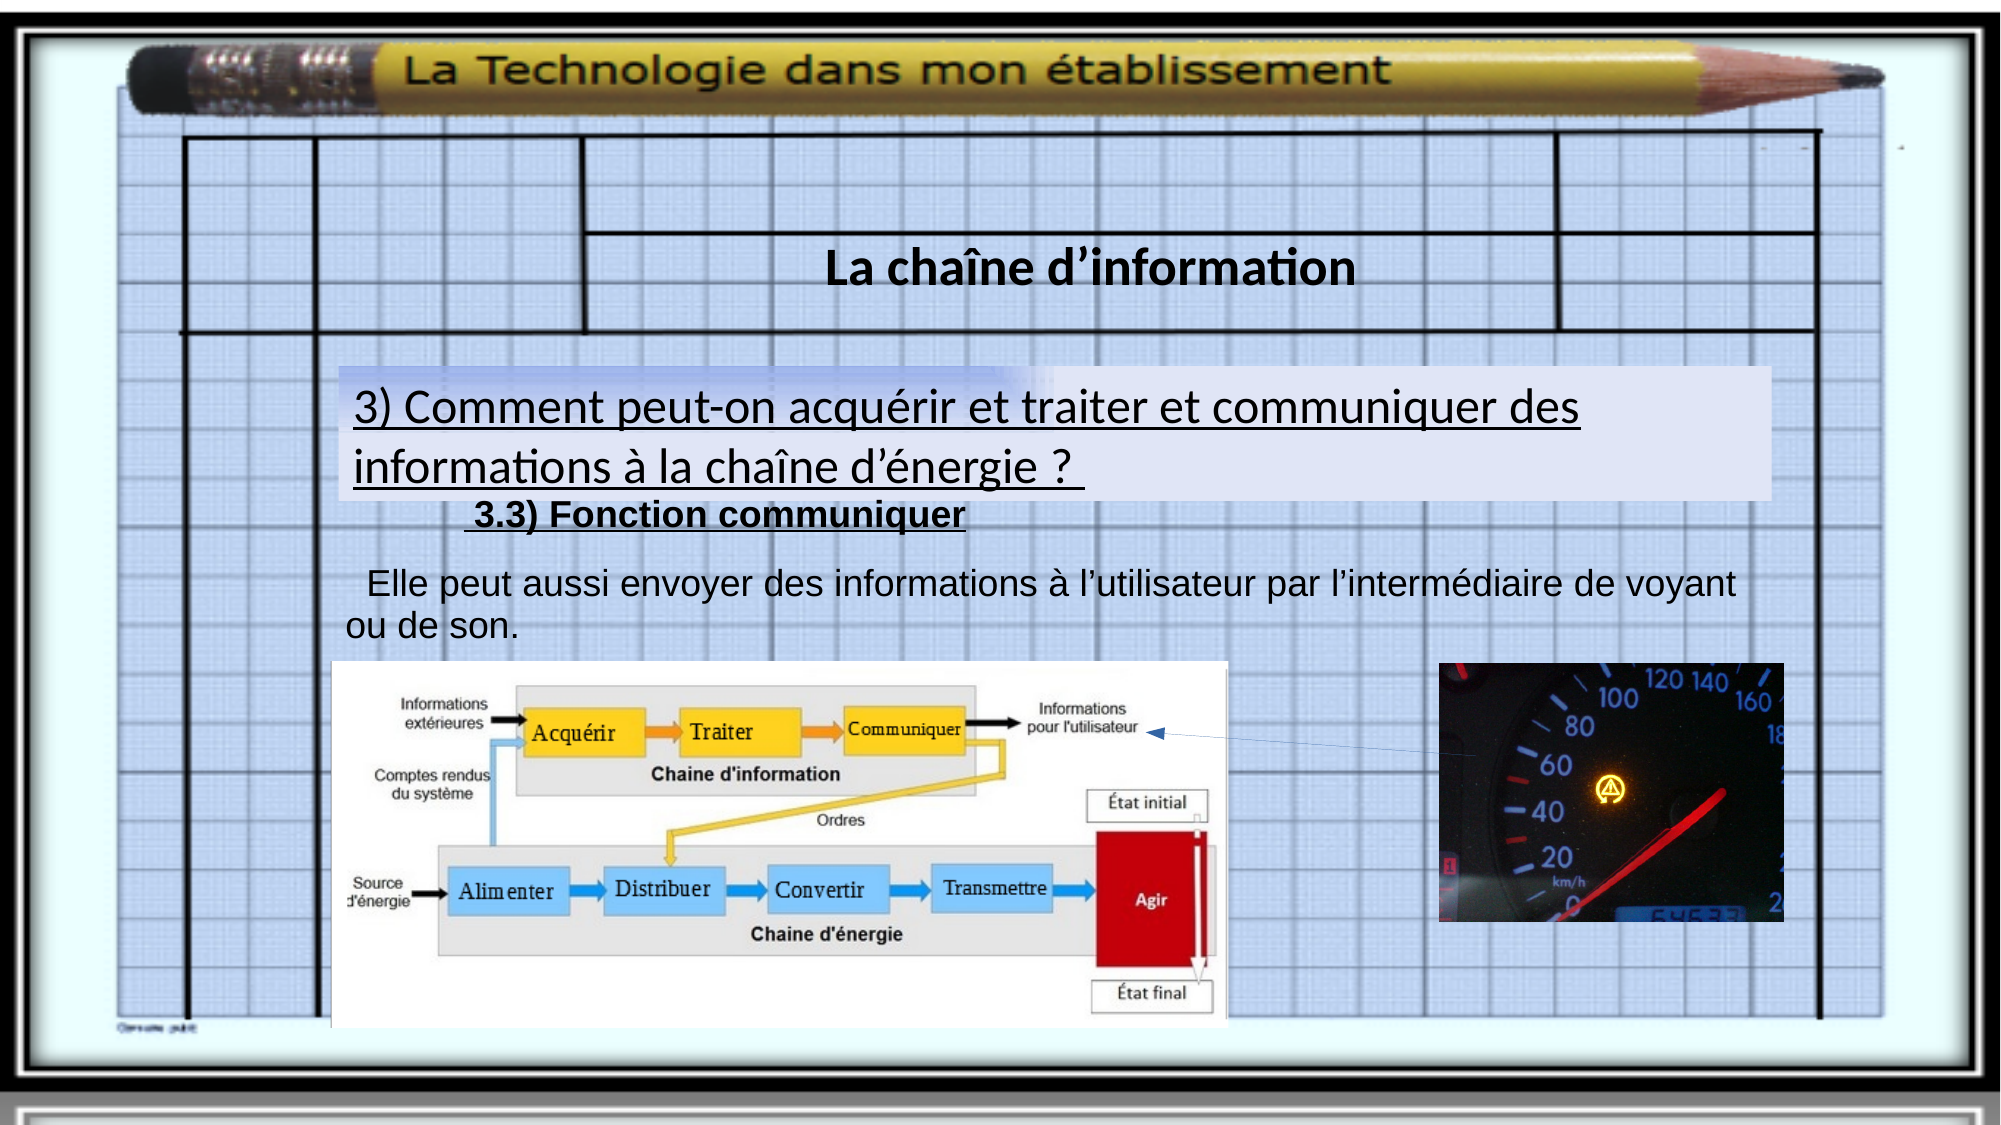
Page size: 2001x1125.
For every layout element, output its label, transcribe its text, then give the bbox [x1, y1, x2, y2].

text_box 3) Comment peut-on acquérir et traiter et communiquer des informations à la chaîne d’énergie ? [339, 366, 1772, 501]
text_box Elle peut aussi envoyer des informations à l’utilisateur par l’intermédiaire de voyant ou de son. [330, 555, 1784, 654]
text_box 3.3) Fonction communiquer [448, 486, 1111, 555]
text_box La chaîne d’information [506, 224, 1677, 304]
picture [0, 0, 2001, 1125]
